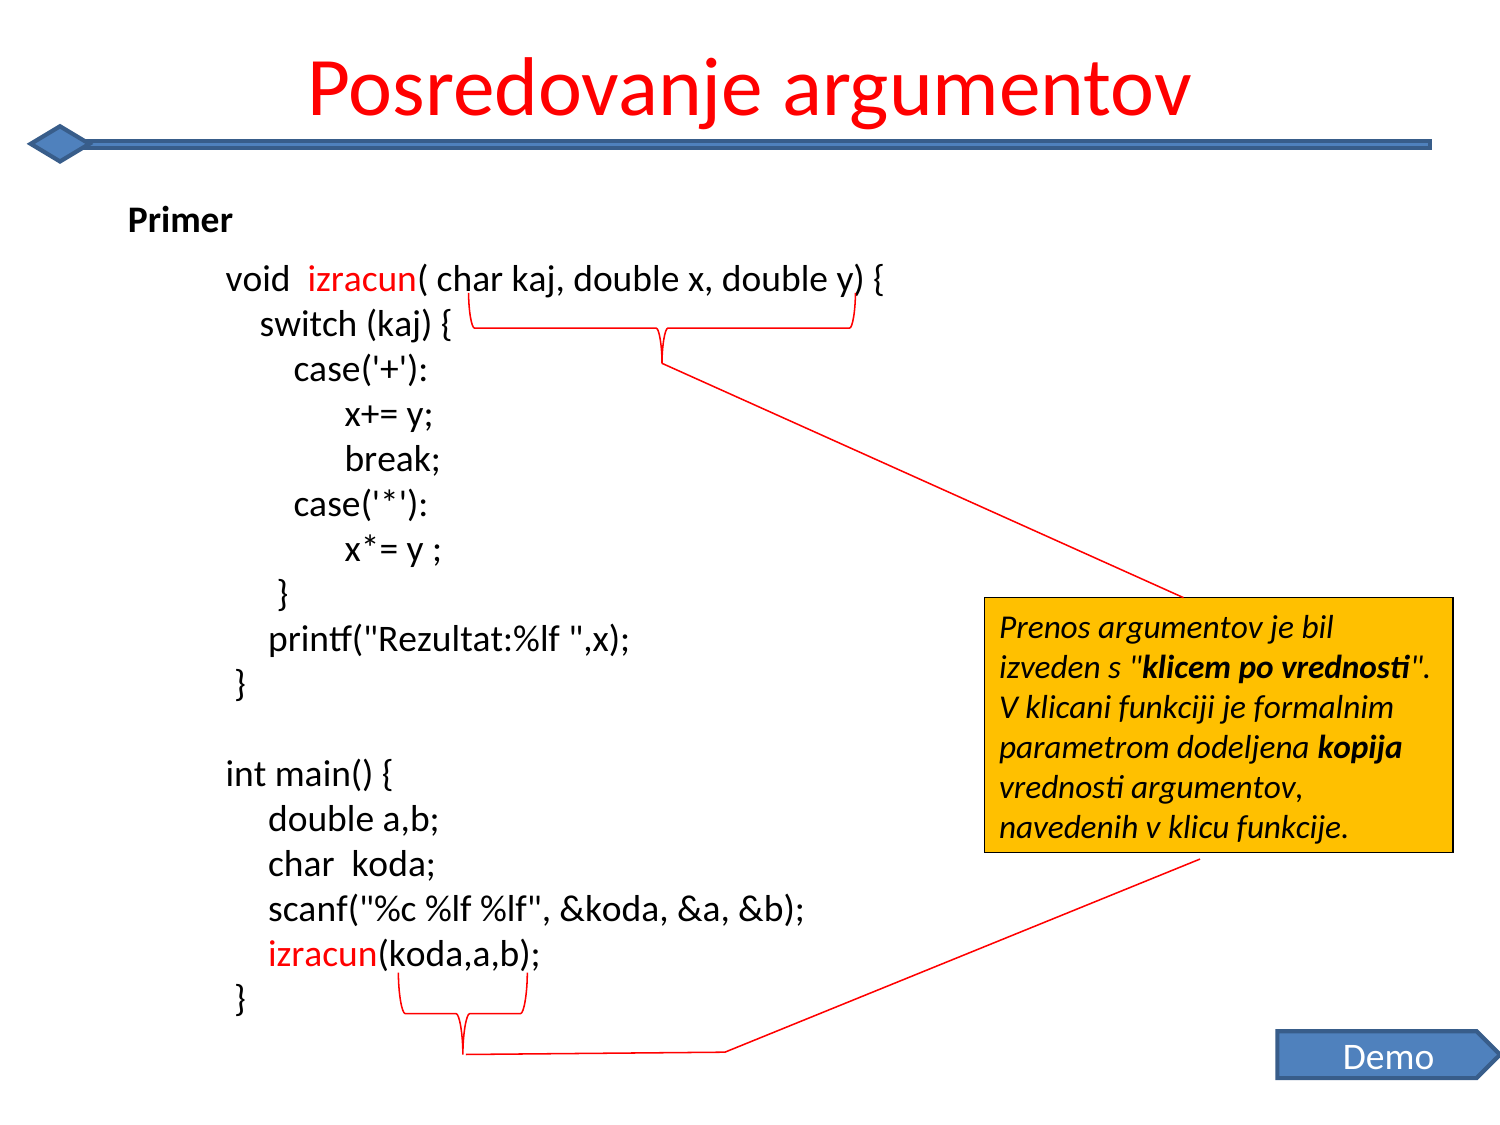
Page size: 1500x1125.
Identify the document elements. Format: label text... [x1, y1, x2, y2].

text_box void izracun( char kaj, double x, double y) { switch (kaj) { case('+'): x+= y; break; case('*'): x*= y ; } printf("Rezultat:%lf ",x); } int main() { double a,b; char koda; scanf("%c %lf %lf", &koda, &a, &b); izracun(koda,a,b); } [792, 877, 1161, 1027]
text_box Primer [113, 187, 249, 248]
text_box Prenos argumentov je bil izveden s "klicem po vrednosti". V klicani funkciji je formalnim parametrom dodeljena kopija vrednosti argumentov, navedenih v klicu funkcije. [984, 597, 1454, 853]
text_box Demo [1277, 1031, 1500, 1079]
text_box void izracun( char kaj, double x, double y) { switch (kaj) { case('+'): x+= y; break; case('*'): x*= y ; } printf("Rezultat:%lf ",x); } int main() { double a,b; char koda; scanf("%c %lf %lf", &koda, &a, &b); izracun(koda,a,b); } [210, 246, 1161, 1027]
title Posredovanje argumentov [75, 23, 1426, 141]
